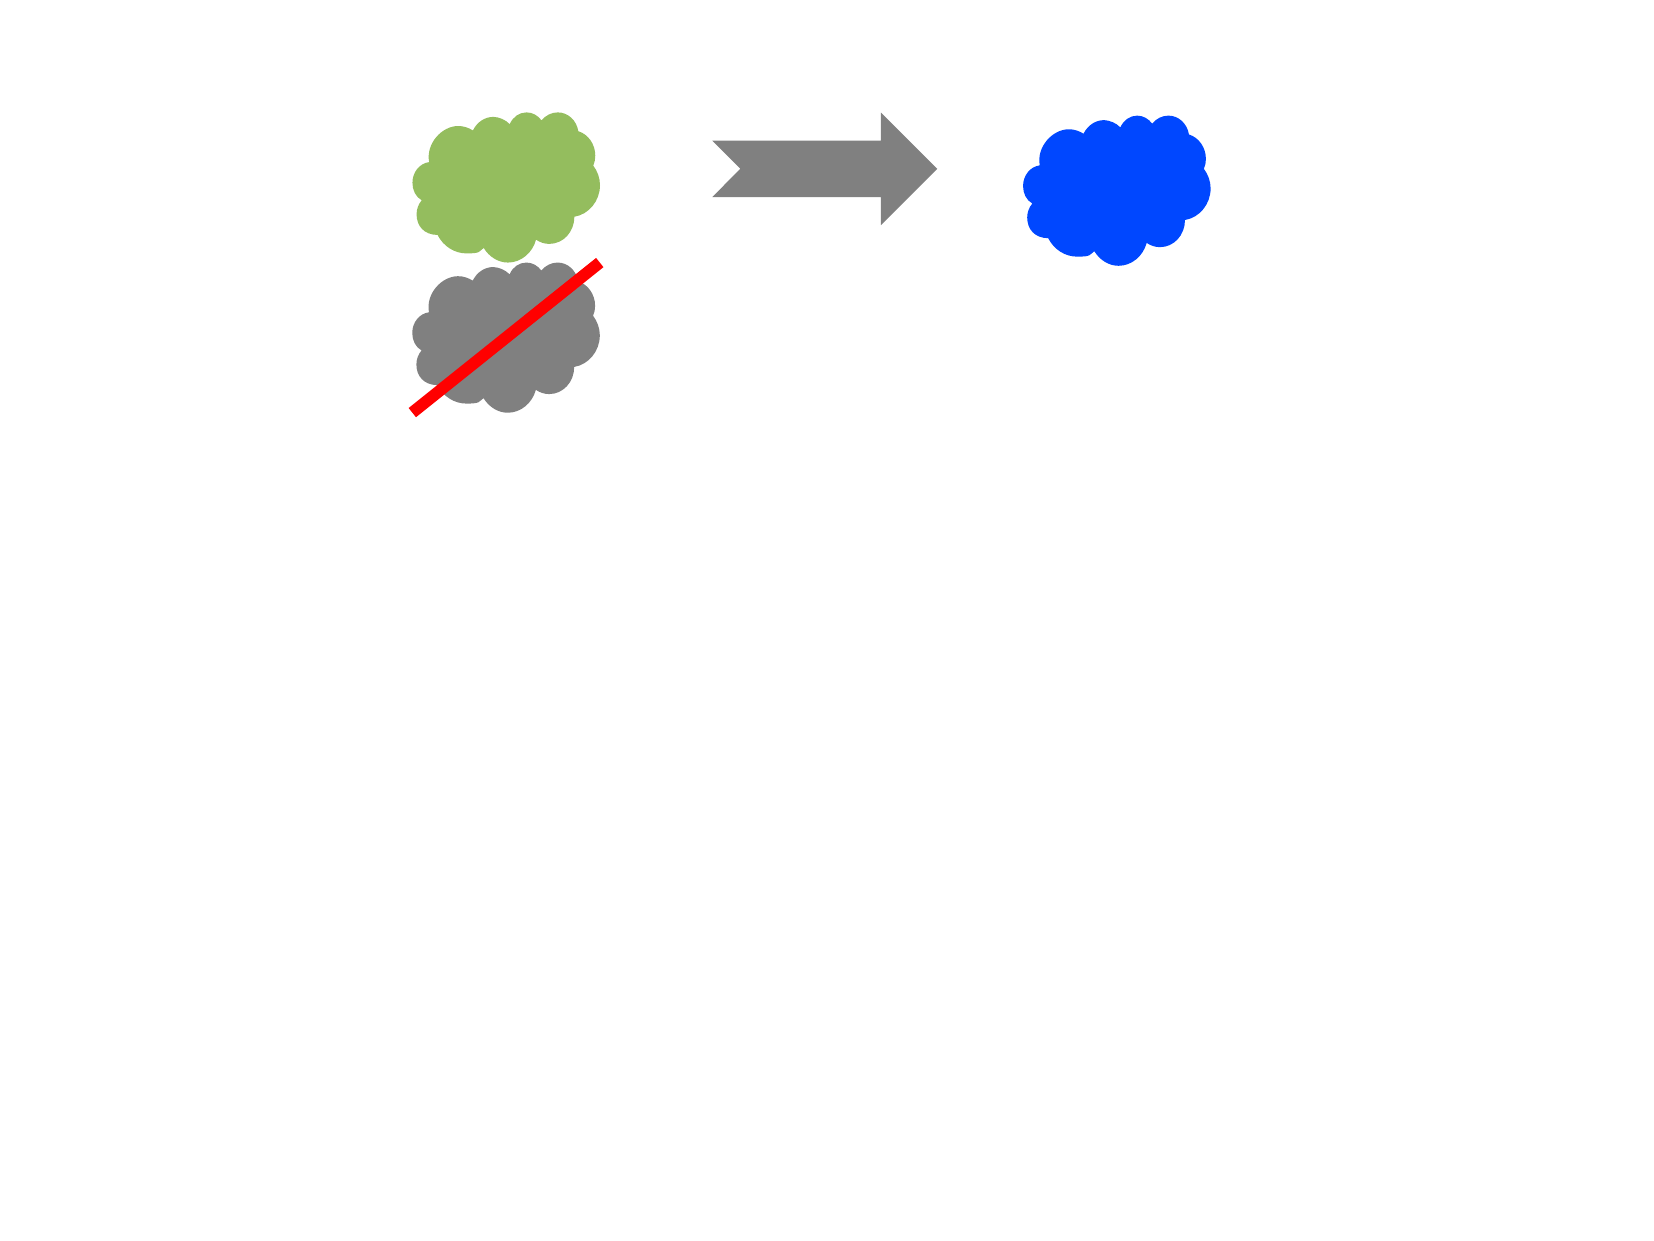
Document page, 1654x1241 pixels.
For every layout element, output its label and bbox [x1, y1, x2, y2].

text_box [444, 284, 600, 413]
text_box [412, 262, 576, 386]
text_box [1023, 115, 1211, 266]
text_box [712, 112, 938, 226]
text_box [412, 112, 601, 263]
